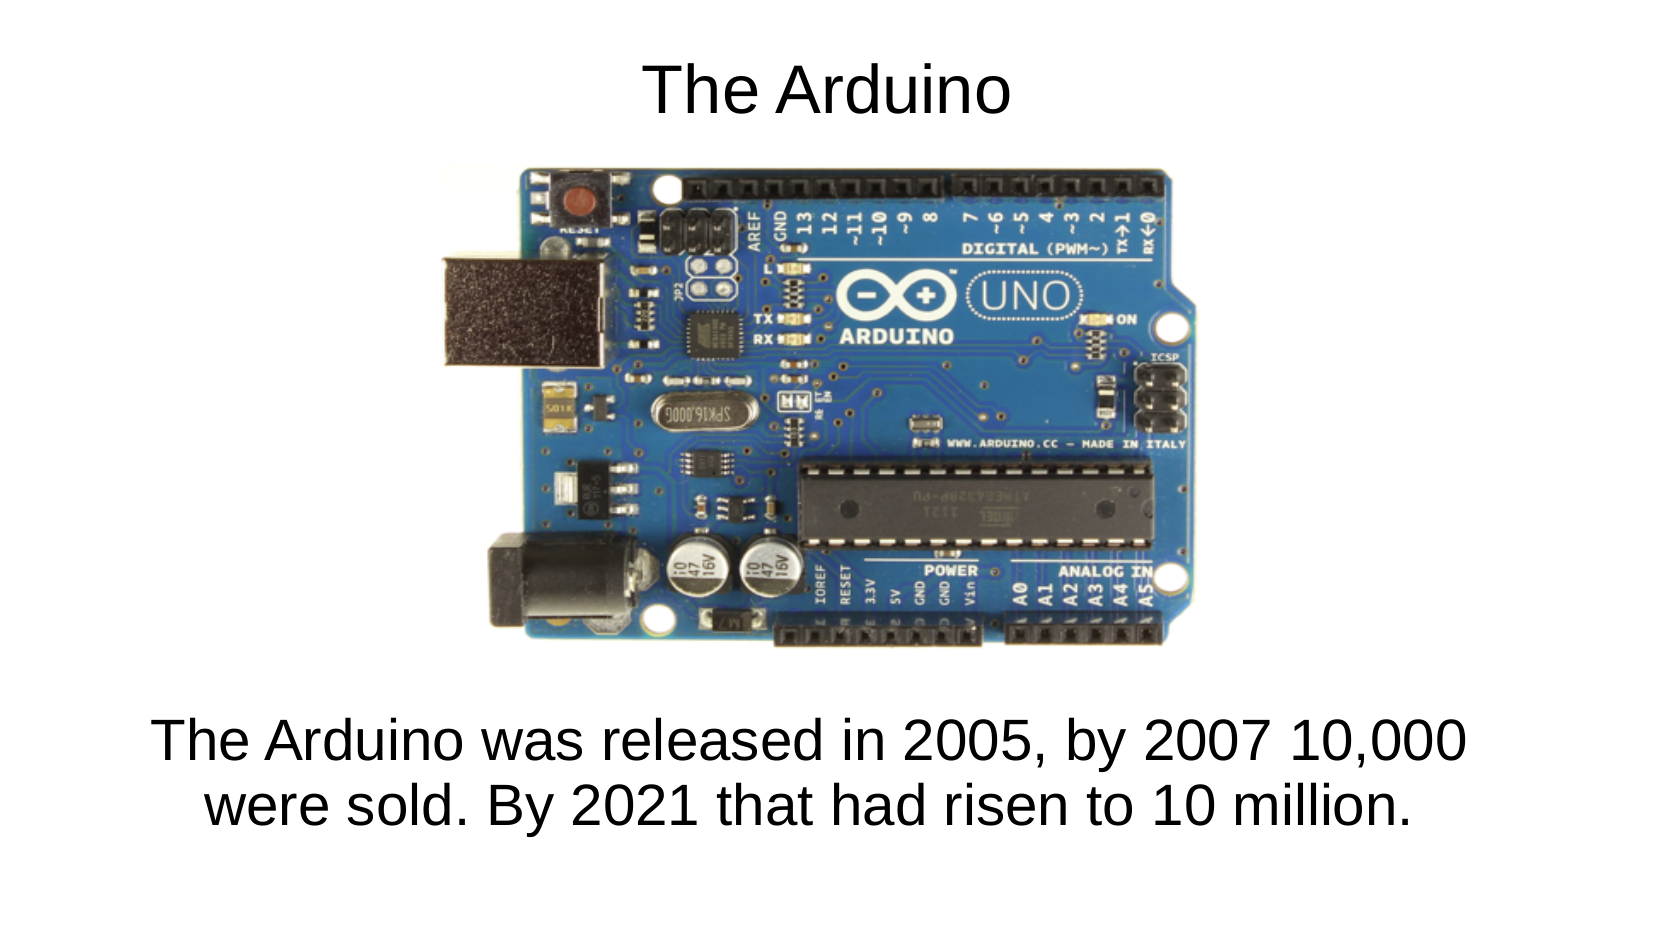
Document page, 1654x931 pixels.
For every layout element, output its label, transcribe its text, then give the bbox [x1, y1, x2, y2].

title The Arduino was released in 2005, by 2007 10,000 were sold. By 2021 that had risen to 10 million. [120, 675, 1501, 871]
picture [440, 159, 1204, 655]
title The Arduino [417, 22, 1237, 158]
